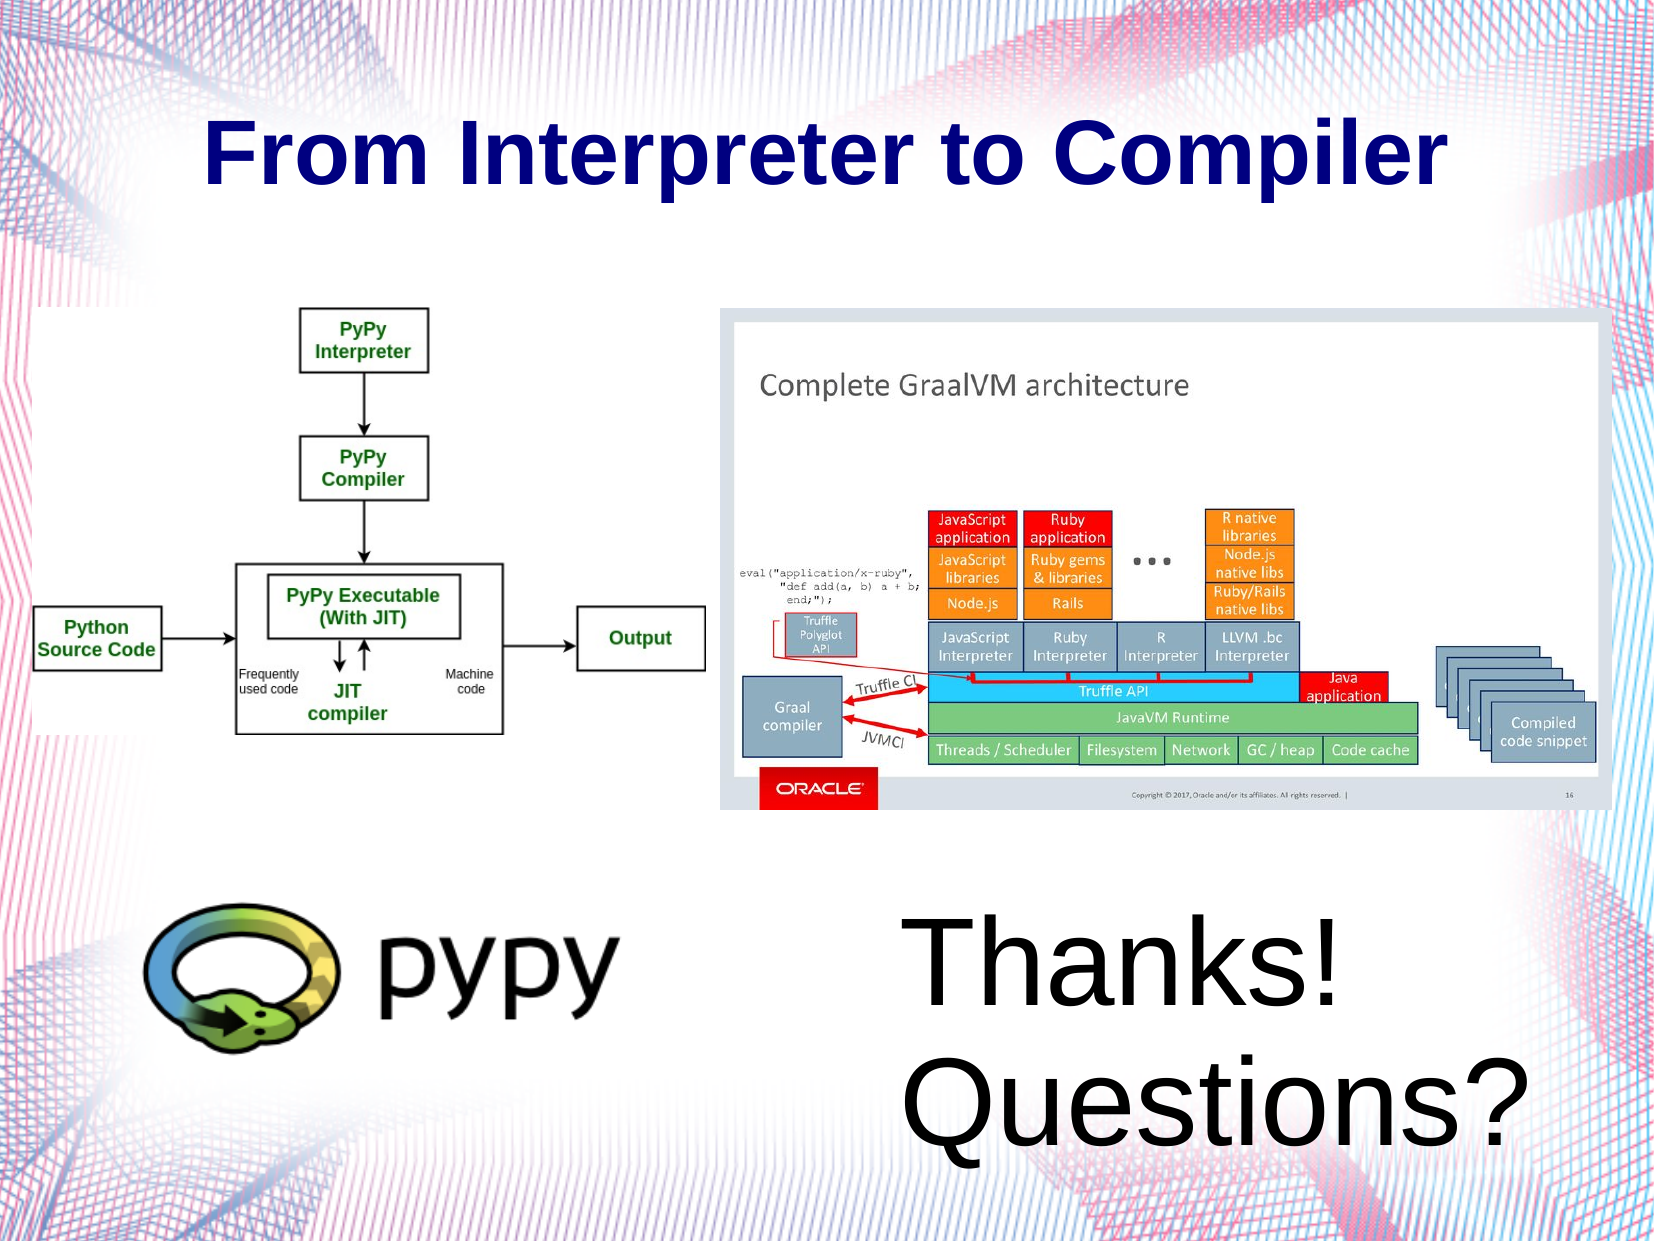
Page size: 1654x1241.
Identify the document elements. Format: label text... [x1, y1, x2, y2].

text_box Thanks! Questions? [885, 885, 1576, 1180]
title From Interpreter to Compiler [82, 49, 1571, 257]
picture [0, 0, 1654, 1241]
